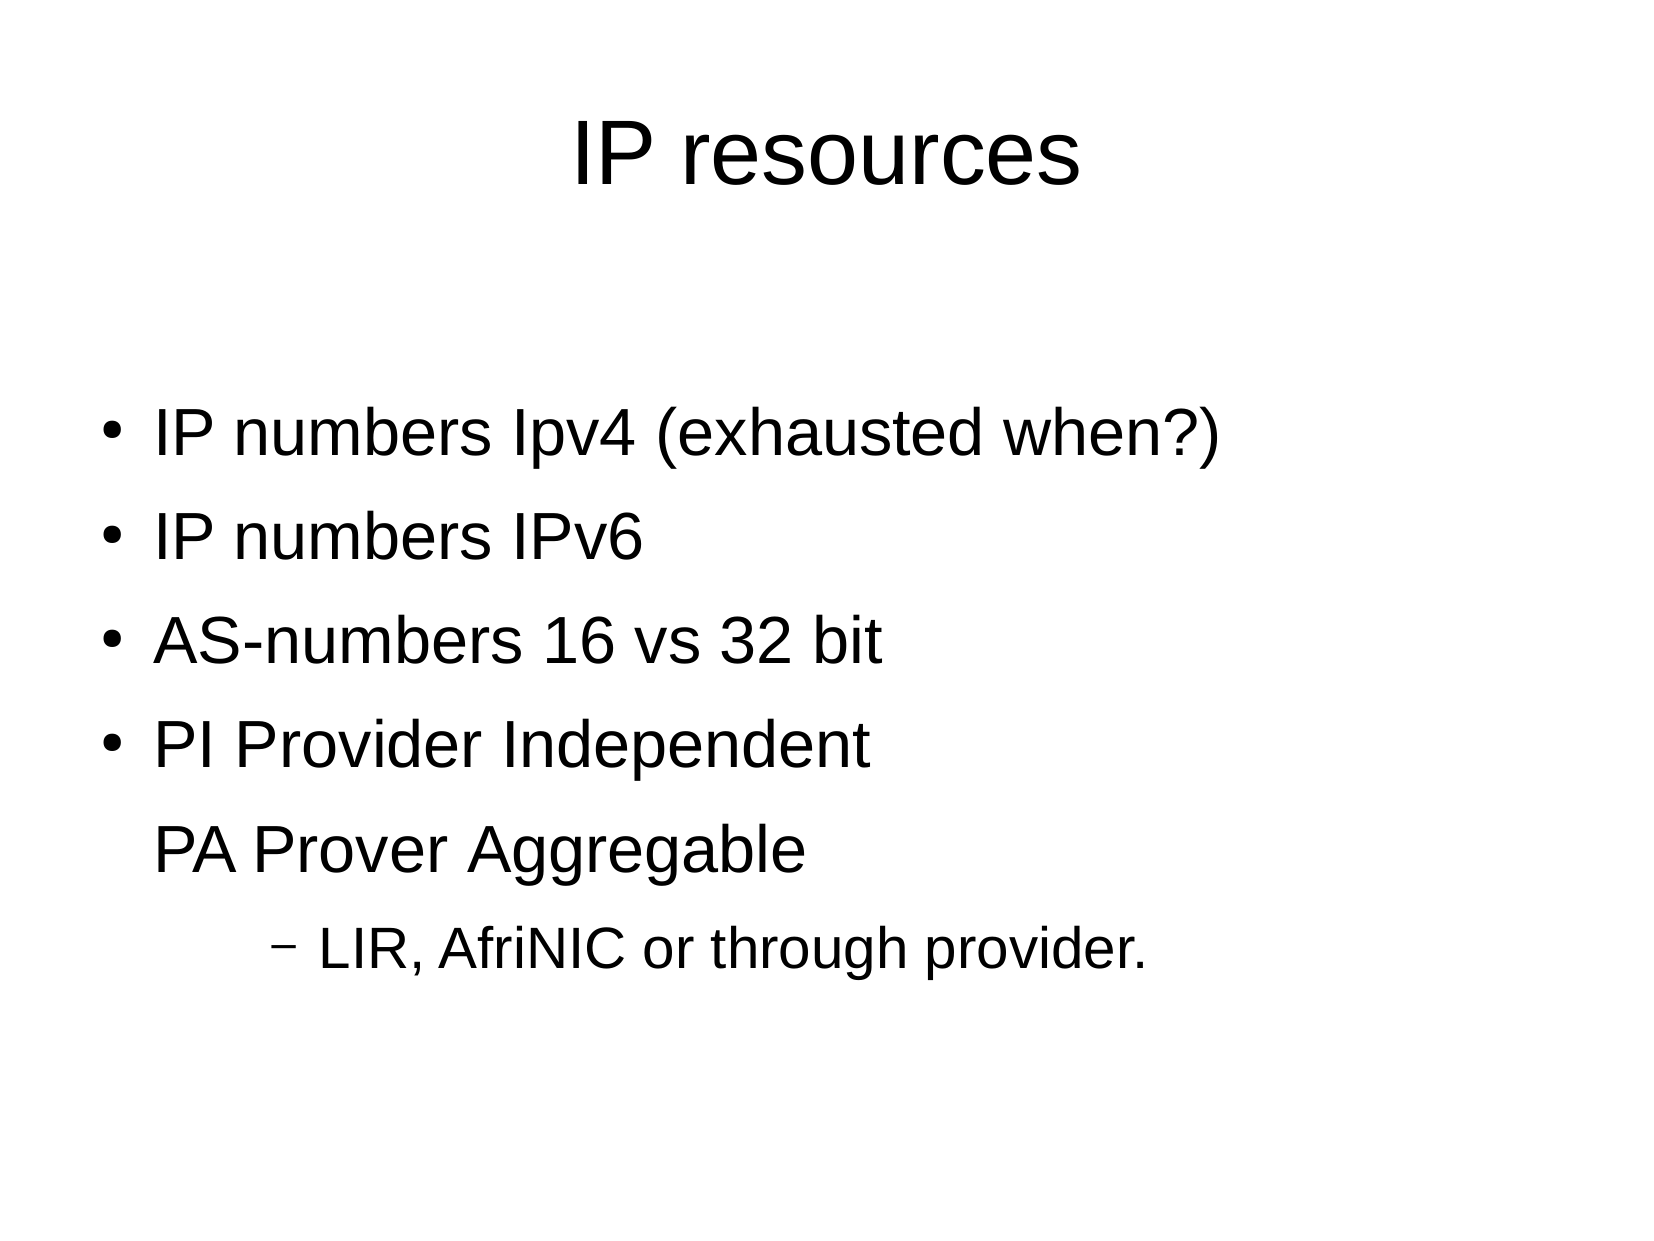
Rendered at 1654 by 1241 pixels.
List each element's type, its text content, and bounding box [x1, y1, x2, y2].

list IP numbers Ipv4 (exhausted when?) IP numbers IPv6 AS-numbers 16 vs 32 bit PI Provider Independent PA Prover Aggregable LIR, AfriNIC or through provider. [82, 290, 1571, 1094]
title IP resources [82, 56, 1571, 250]
